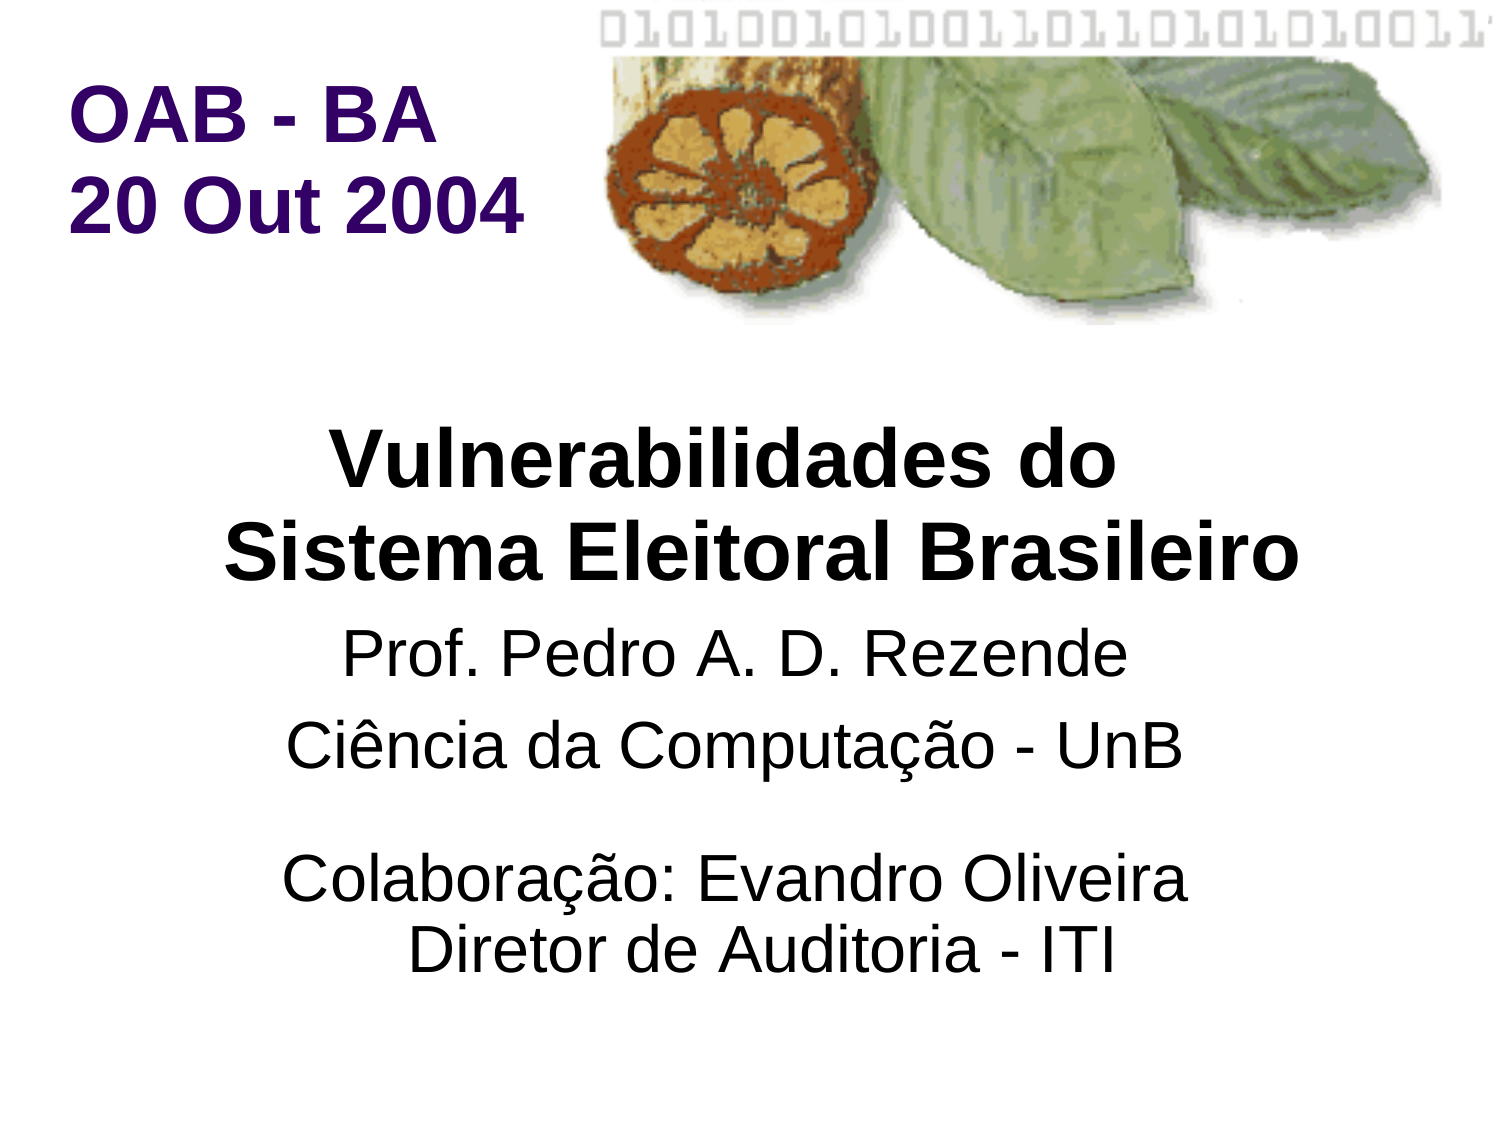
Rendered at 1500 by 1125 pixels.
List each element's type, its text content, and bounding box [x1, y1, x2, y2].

picture [593, 0, 1494, 325]
text_box Vulnerabilidades do Sistema Eleitoral Brasileiro Prof. Pedro A. D. Rezende Ciência da Computação - UnB Colaboração: Evandro Oliveira Diretor de Auditoria - ITI [83, 396, 1388, 1125]
text_box OAB - BA 20 Out 2004 [54, 39, 593, 260]
